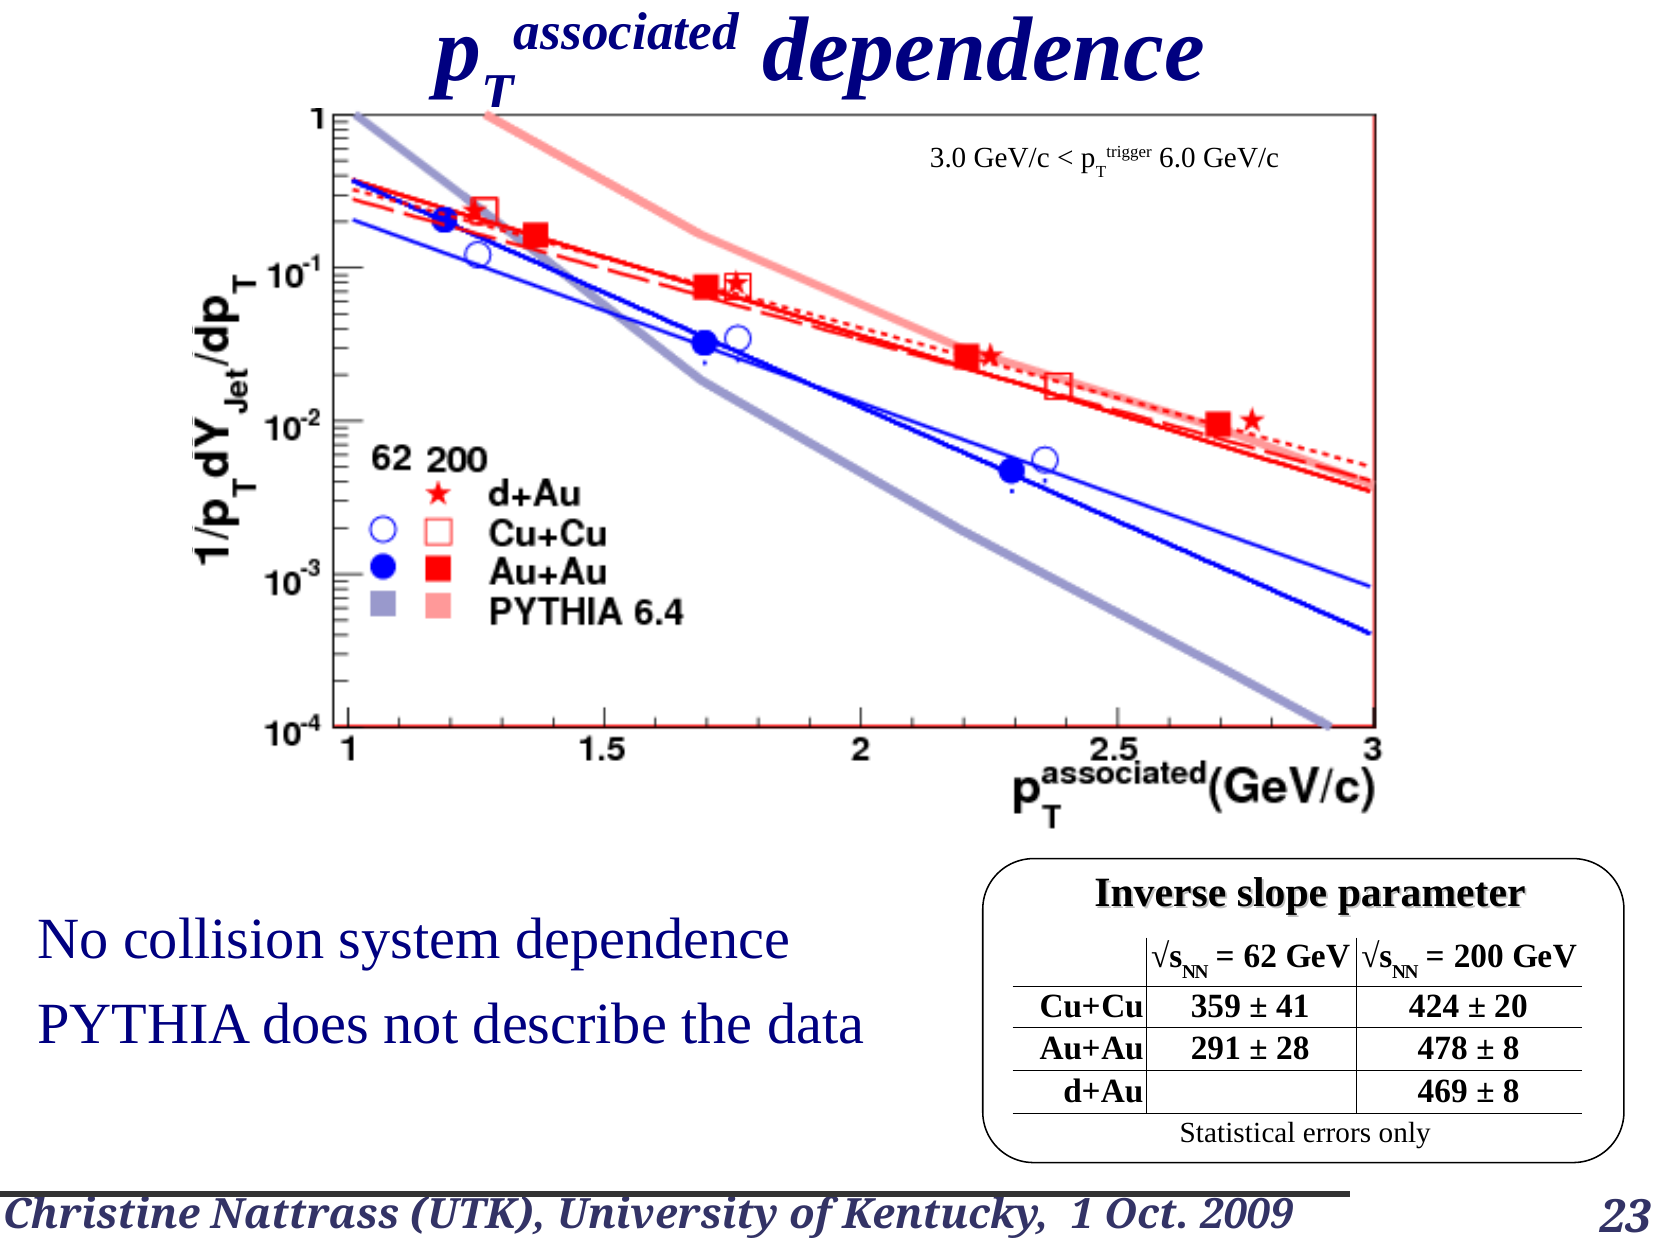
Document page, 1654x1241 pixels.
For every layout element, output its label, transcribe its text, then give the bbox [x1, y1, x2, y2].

text_box Statistical errors only [986, 1107, 1625, 1155]
title pTassociated dependence [76, 0, 1565, 114]
list No collision system dependence PYTHIA does not describe the data [37, 901, 938, 1123]
text_box 3.0 GeV/c < pTtrigger 6.0 GeV/c [915, 126, 1366, 186]
chart [1012, 937, 1584, 1107]
picture [191, 107, 1394, 850]
text_box Inverse slope parameter [1079, 858, 1605, 920]
